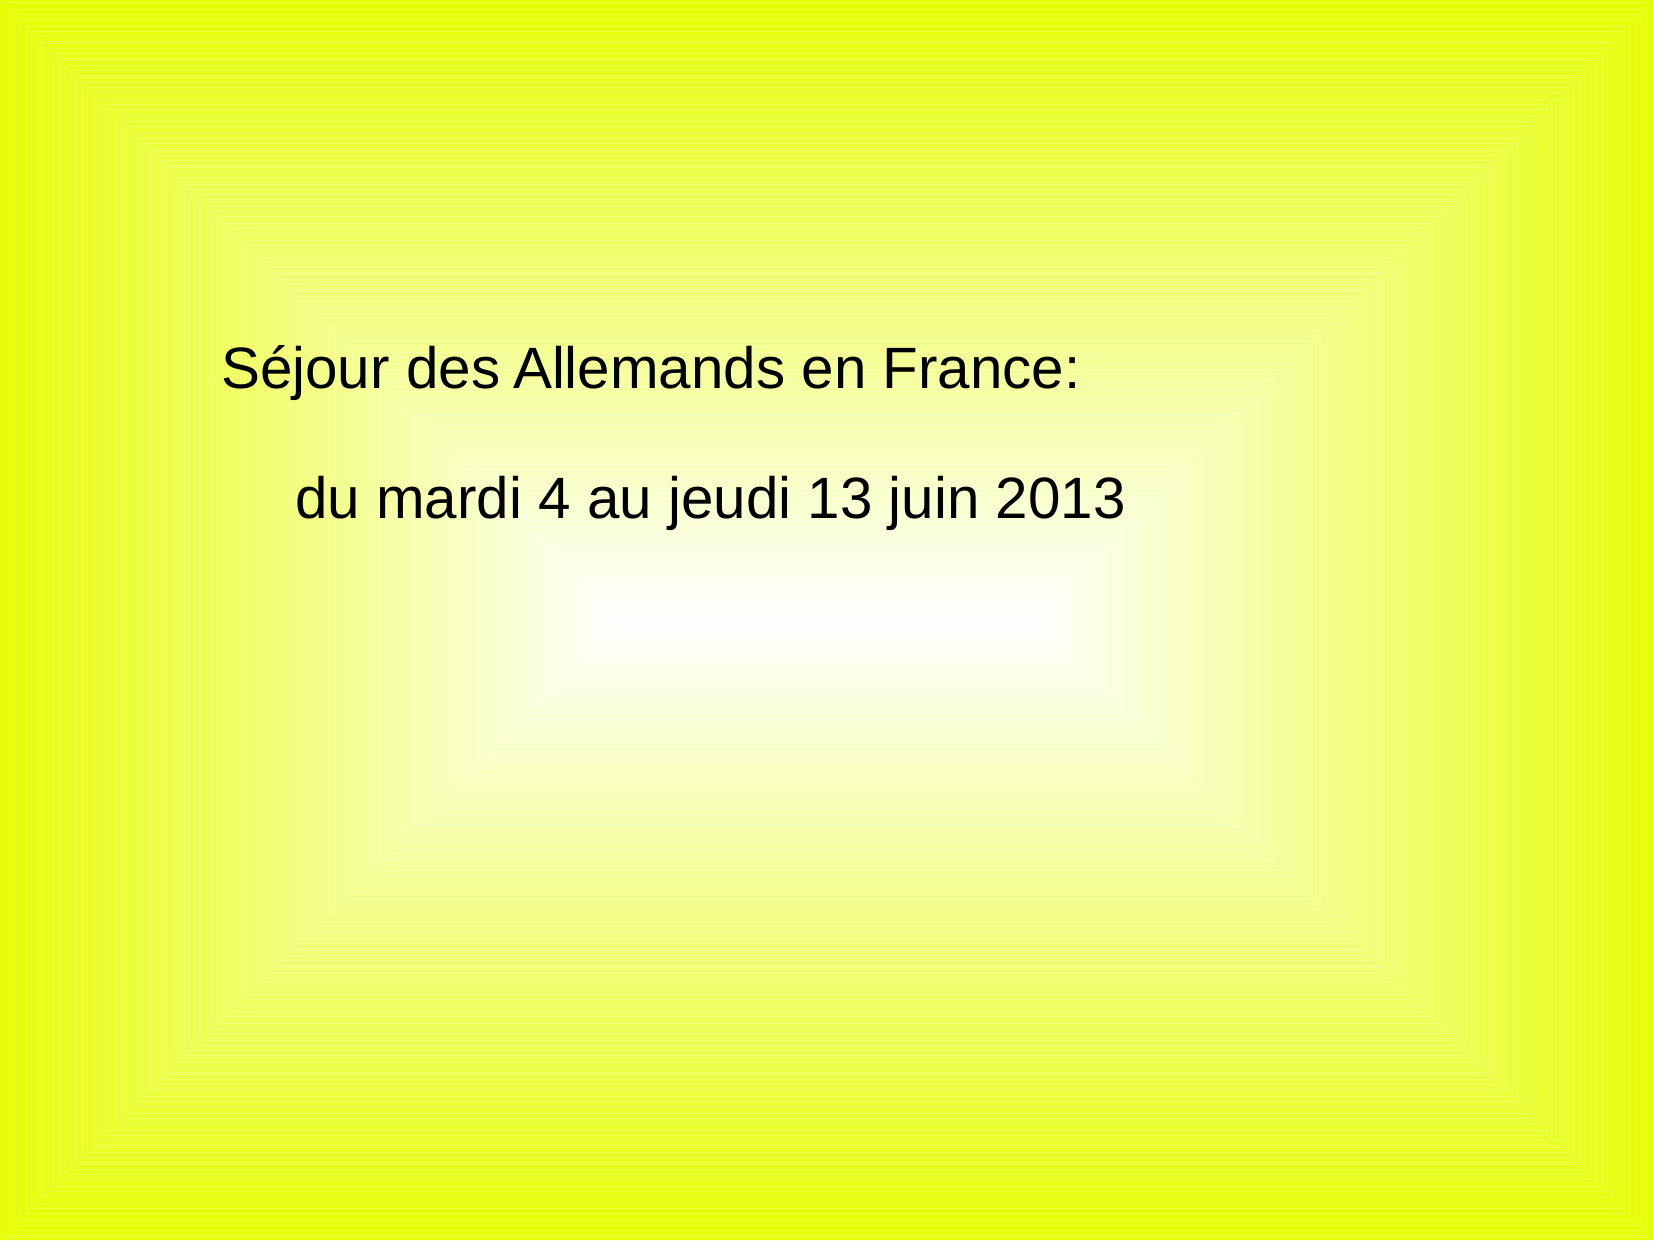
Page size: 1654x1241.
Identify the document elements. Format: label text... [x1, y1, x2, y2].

text_box Séjour des Allemands en France: du mardi 4 au jeudi 13 juin 2013 [206, 328, 1388, 538]
